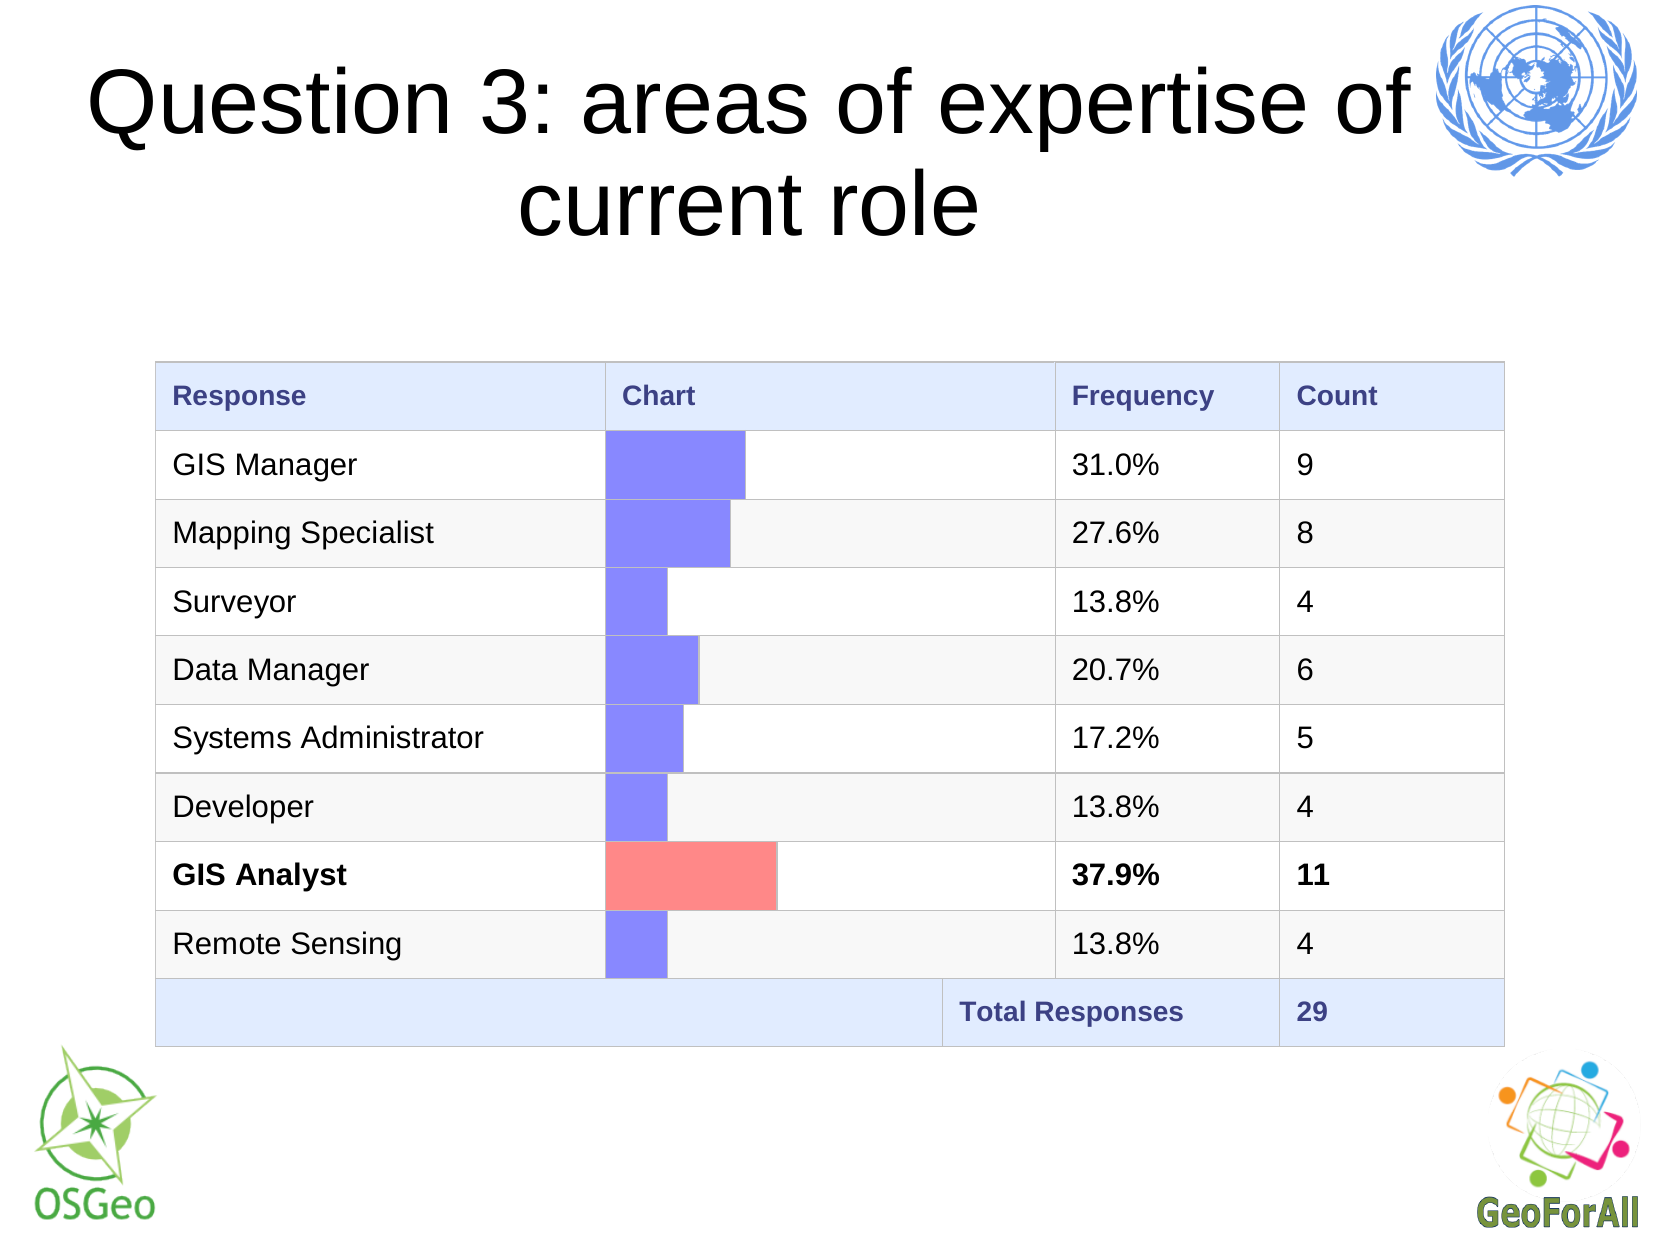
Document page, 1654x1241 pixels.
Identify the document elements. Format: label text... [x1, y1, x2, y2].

chart [155, 361, 1654, 1091]
picture [1437, 1048, 1654, 1241]
title Question 3: areas of expertise of current role [5, 49, 1495, 257]
picture [6, 1043, 184, 1221]
picture [1416, 5, 1654, 180]
